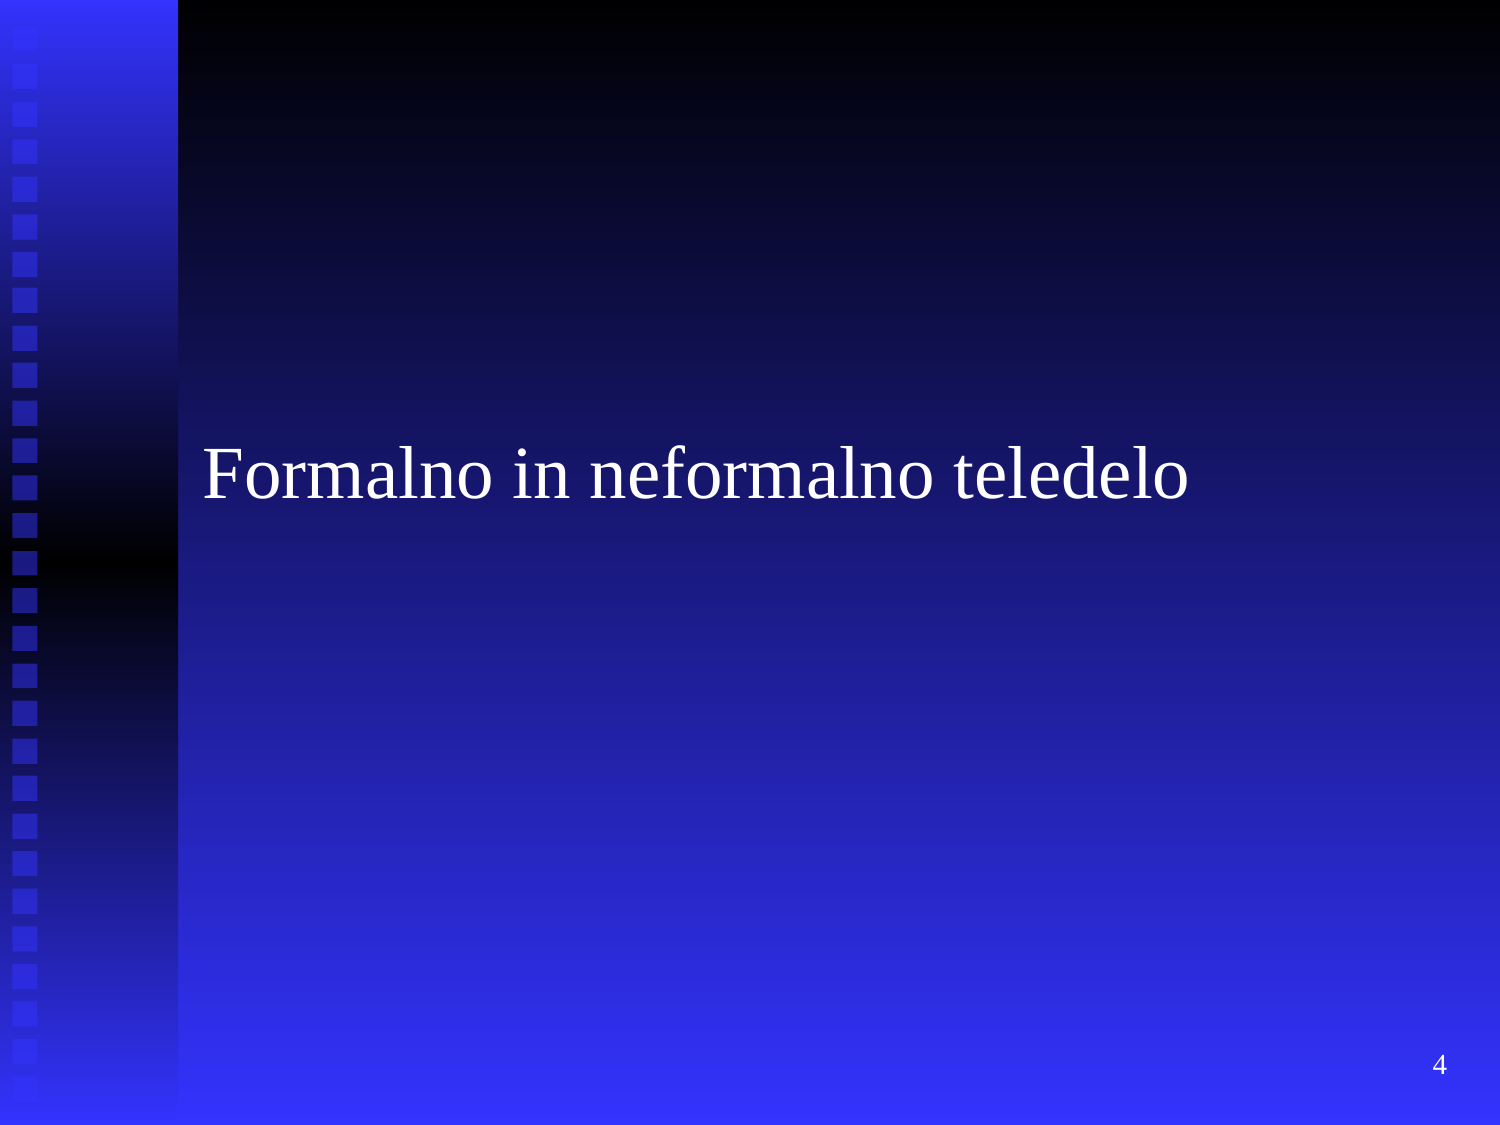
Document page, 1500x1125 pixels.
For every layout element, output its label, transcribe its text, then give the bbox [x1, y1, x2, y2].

title Formalno in neformalno teledelo [187, 374, 1463, 563]
